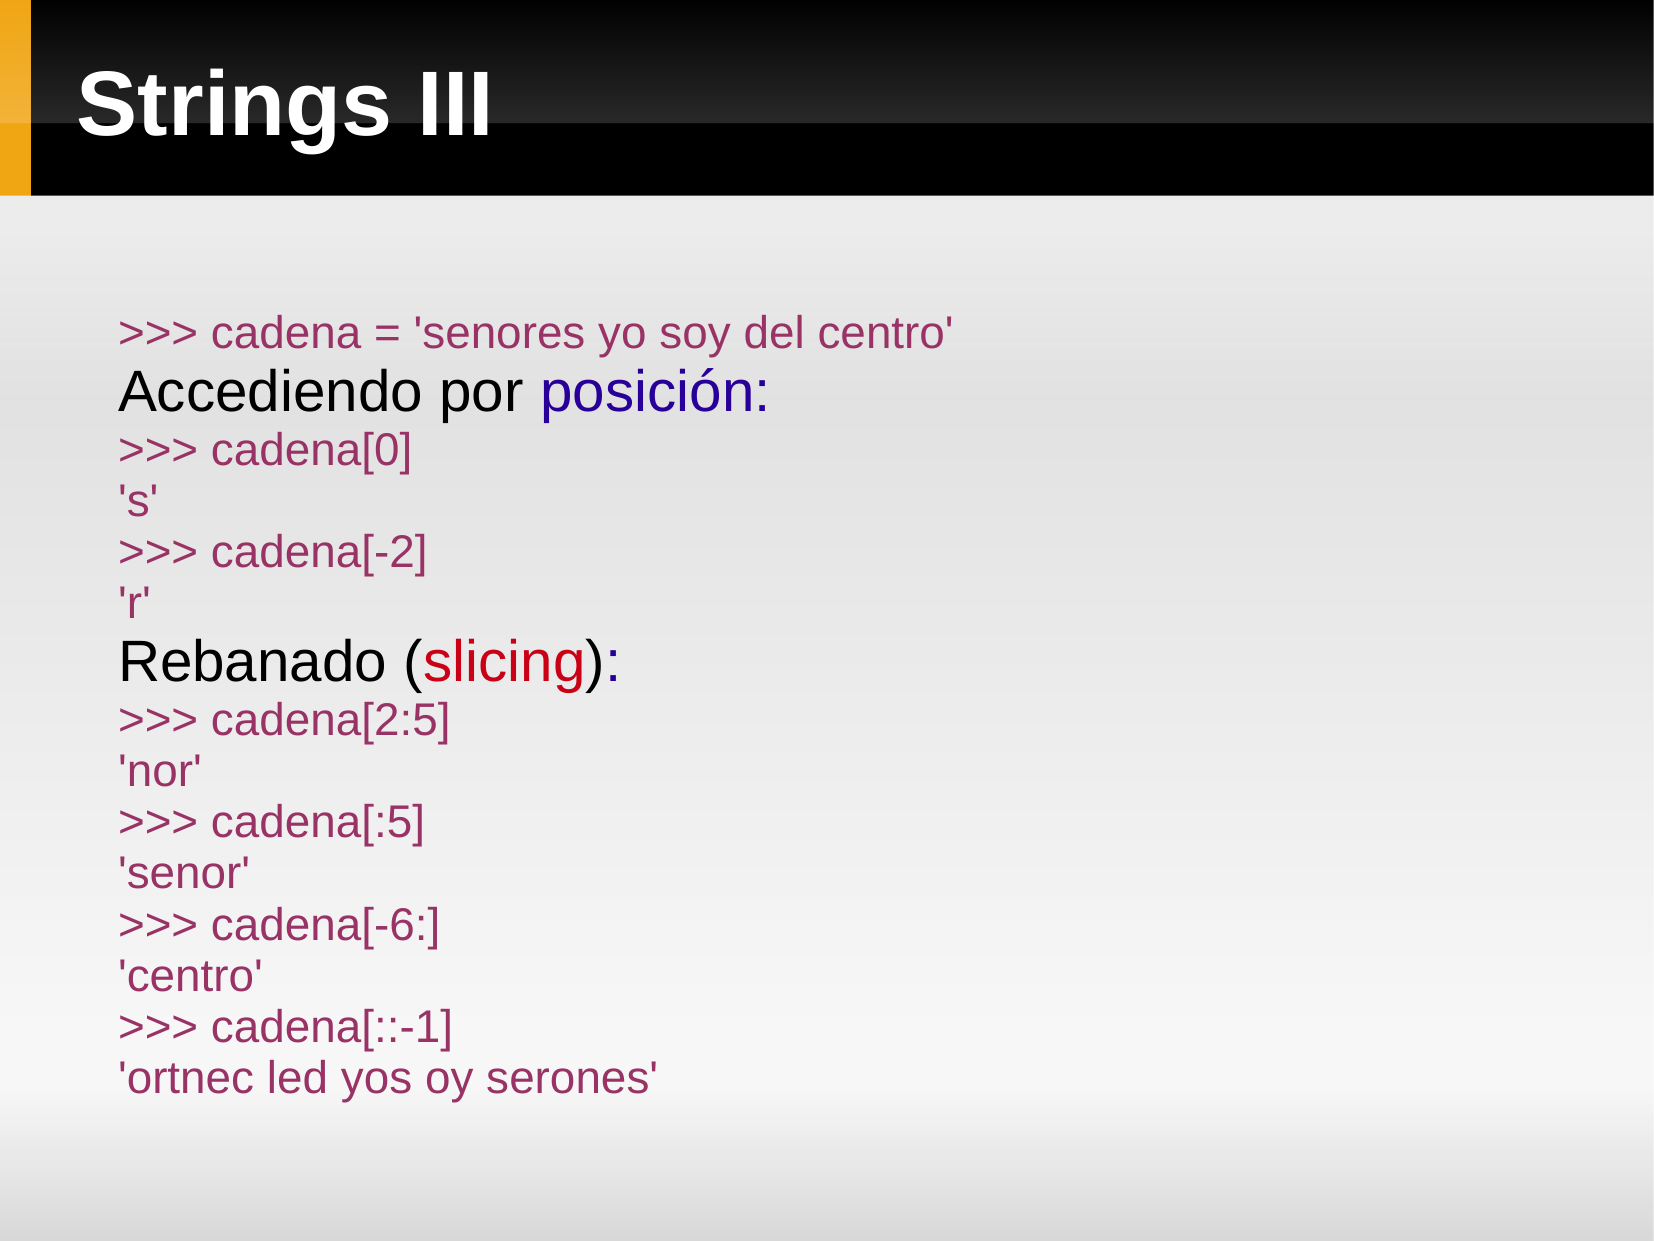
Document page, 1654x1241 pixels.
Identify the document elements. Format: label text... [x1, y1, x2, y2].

title Strings III [76, 7, 1565, 200]
picture [0, 0, 1654, 1241]
subtitle >>> cadena = 'senores yo soy del centro' Accediendo por posición: >>> cadena[0] 's' >>> cadena[-2] 'r' Rebanado (slicing): >>> cadena[2:5] 'nor' >>> cadena[:5] 'senor' >>> cadena[-6:] 'centro' >>> cadena[::-1] 'ortnec led yos oy serones' [82, 177, 1571, 1234]
